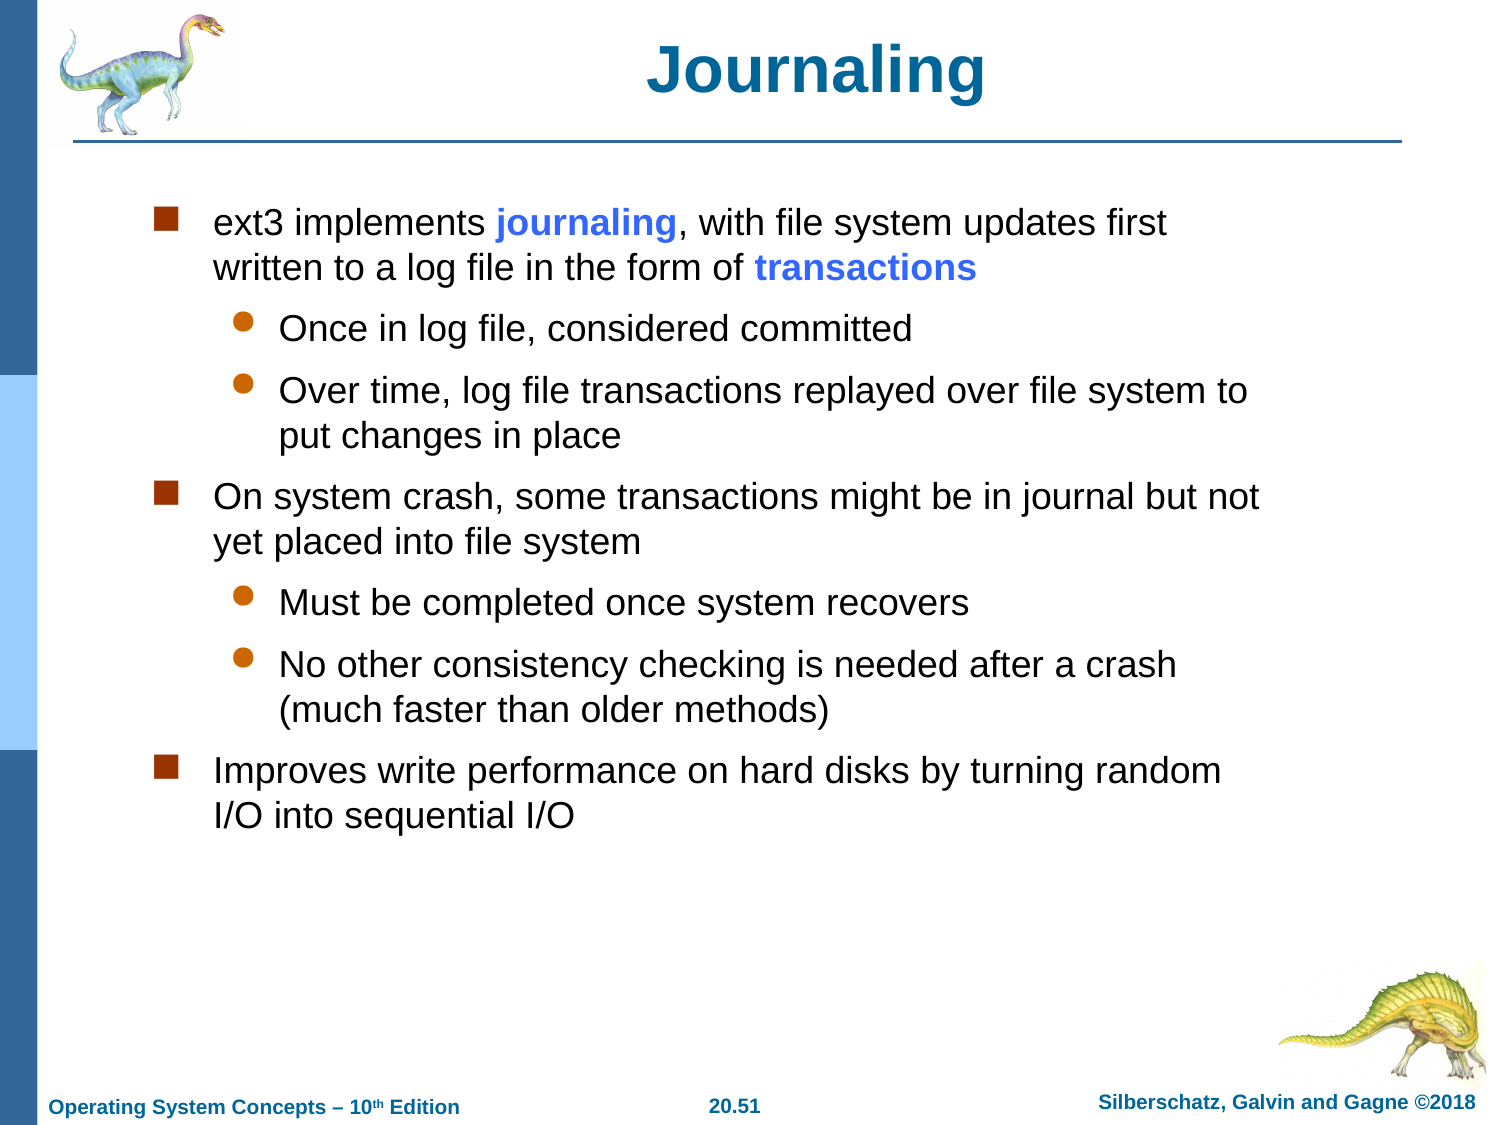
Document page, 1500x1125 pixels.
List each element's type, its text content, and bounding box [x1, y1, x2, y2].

list ext3 implements journaling, with file system updates first written to a log file in the form of transactions Once in log file, considered committed Over time, log file transactions replayed over file system to put changes in place On system crash, some transactions might be in journal but not yet placed into file system Must be completed once system recovers No other consistency checking is needed after a crash (much faster than older methods) Improves write performance on hard disks by turning random I/O into sequential I/O [141, 190, 1293, 934]
title Journaling [208, 19, 1425, 114]
picture [46, 0, 243, 149]
picture [1415, 1094, 1423, 1099]
picture [1275, 959, 1486, 1090]
